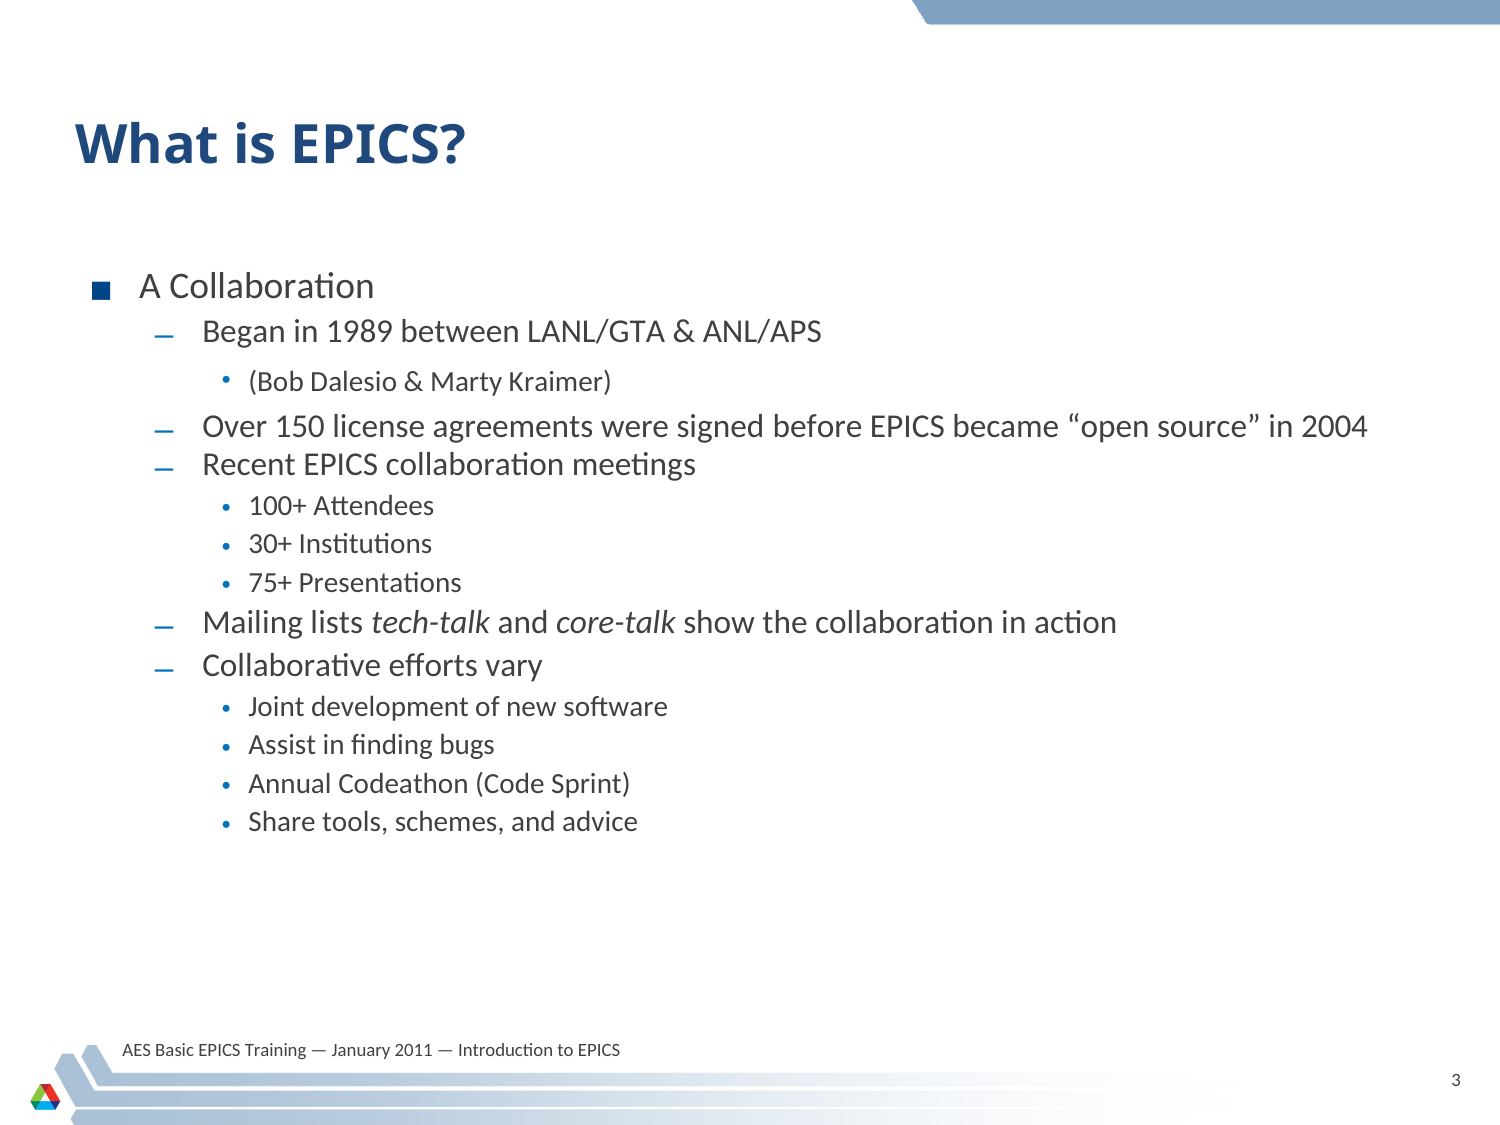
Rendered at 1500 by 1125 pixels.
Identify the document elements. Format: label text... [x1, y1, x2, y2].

picture [0, 0, 1500, 26]
title What is EPICS? [75, 111, 1426, 175]
picture [0, 1037, 1500, 1125]
list A Collaboration Began in 1989 between LANL/GTA & ANL/APS (Bob Dalesio & Marty Kraimer)‏ Over 150 license agreements were signed before EPICS became “open source” in 2004 Recent EPICS collaboration meetings 100+ Attendees 30+ Institutions 75+ Presentations Mailing lists tech-talk and core-talk show the collaboration in action Collaborative efforts vary Joint development of new software Assist in finding bugs Annual Codeathon (Code Sprint) Share tools, schemes, and advice [75, 262, 1426, 1006]
